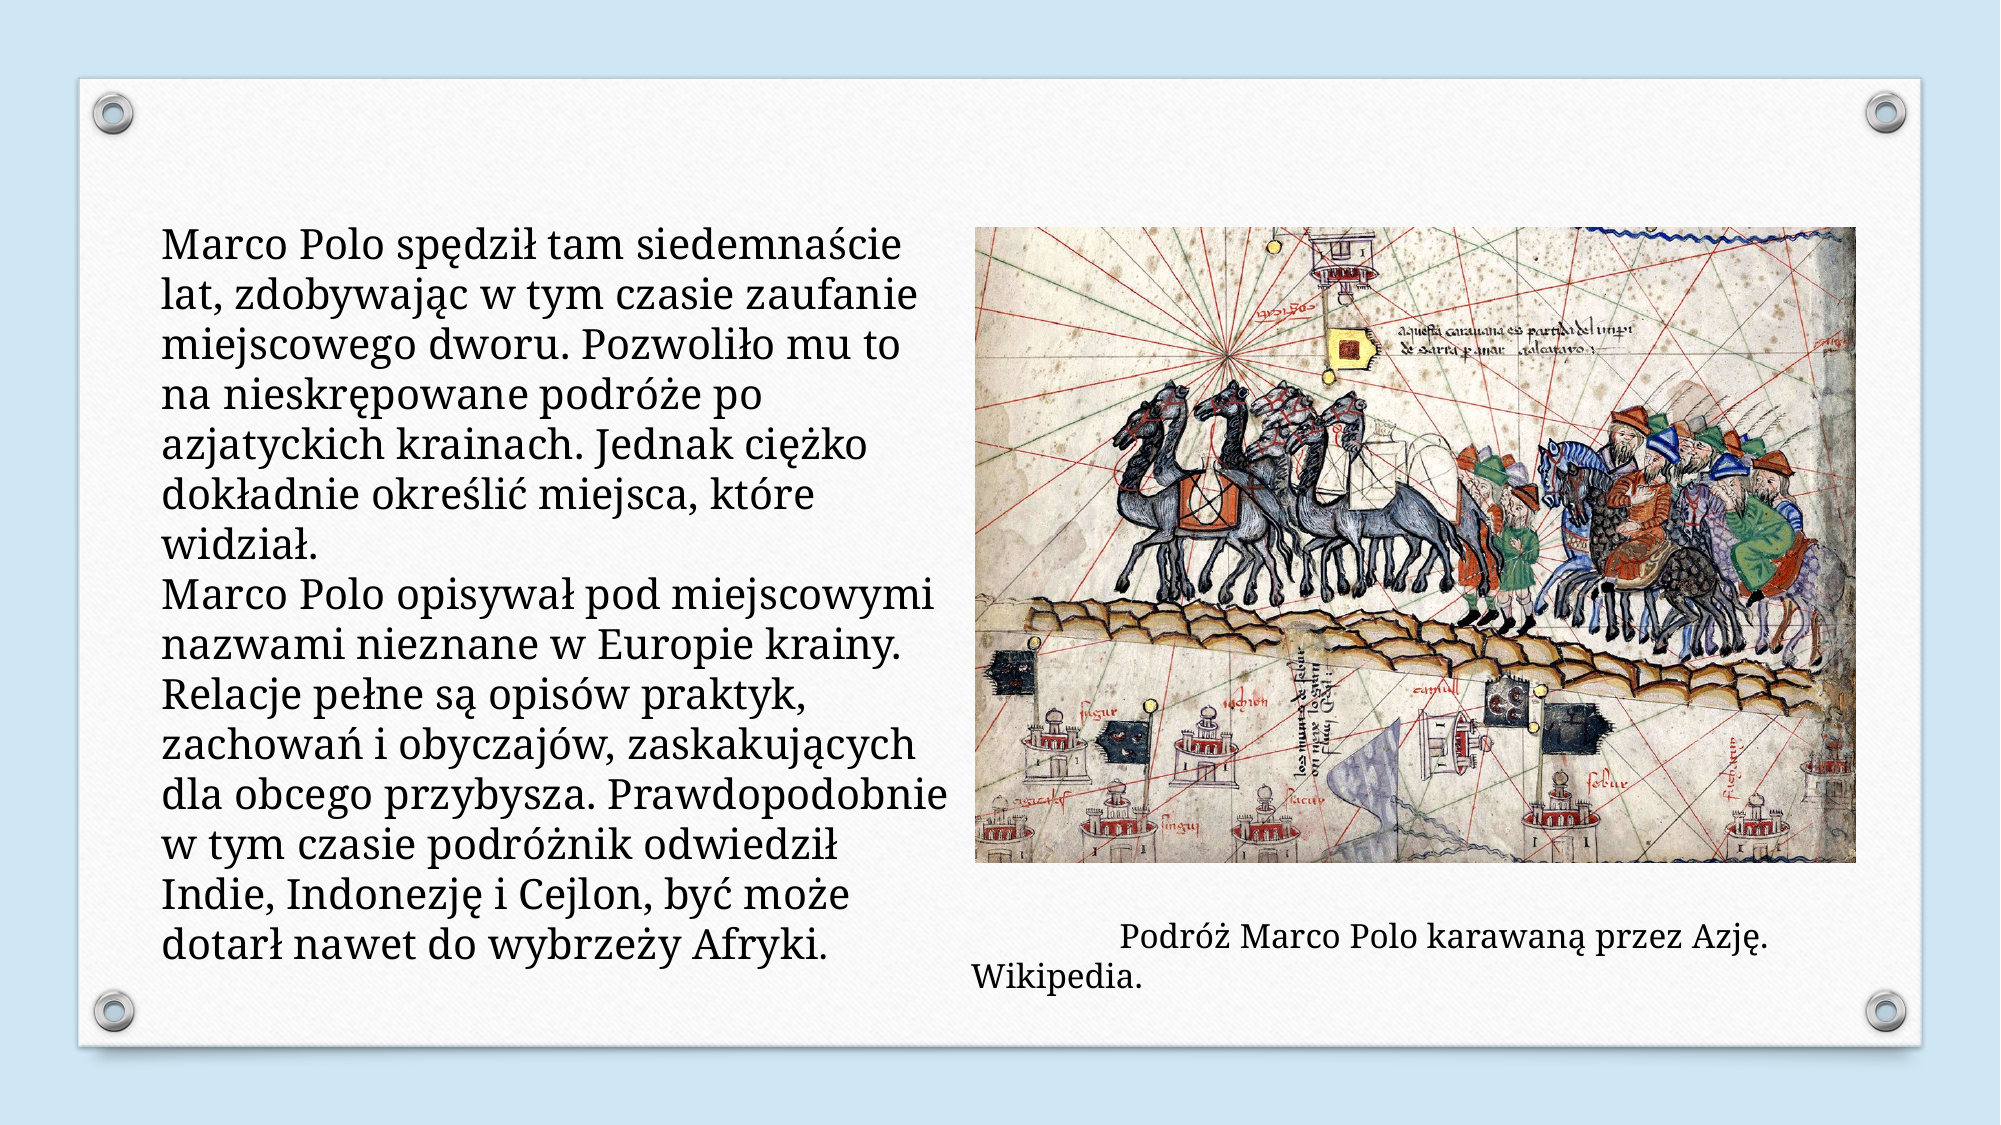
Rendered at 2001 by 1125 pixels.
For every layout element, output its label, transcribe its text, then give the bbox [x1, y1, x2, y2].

picture [0, 0, 2000, 1125]
text_box Podróż Marco Polo karawaną przez Azję. Wikipedia. [955, 862, 1875, 1003]
text_box Marco Polo spędził tam siedemnaście lat, zdobywając w tym czasie zaufanie miejscowego dworu. Pozwoliło mu to na nieskrępowane podróże po azjatyckich krainach. Jednak ciężko dokładnie określić miejsca, które widział. Marco Polo opisywał pod miejscowymi nazwami nieznane w Europie krainy. Relacje pełne są opisów praktyk, zachowań i obyczajów, zaskakujących dla obcego przybysza. Prawdopodobnie w tym czasie podróżnik odwiedził Indie, Indonezję i Cejlon, być może dotarł nawet do wybrzeży Afryki. [147, 210, 970, 976]
